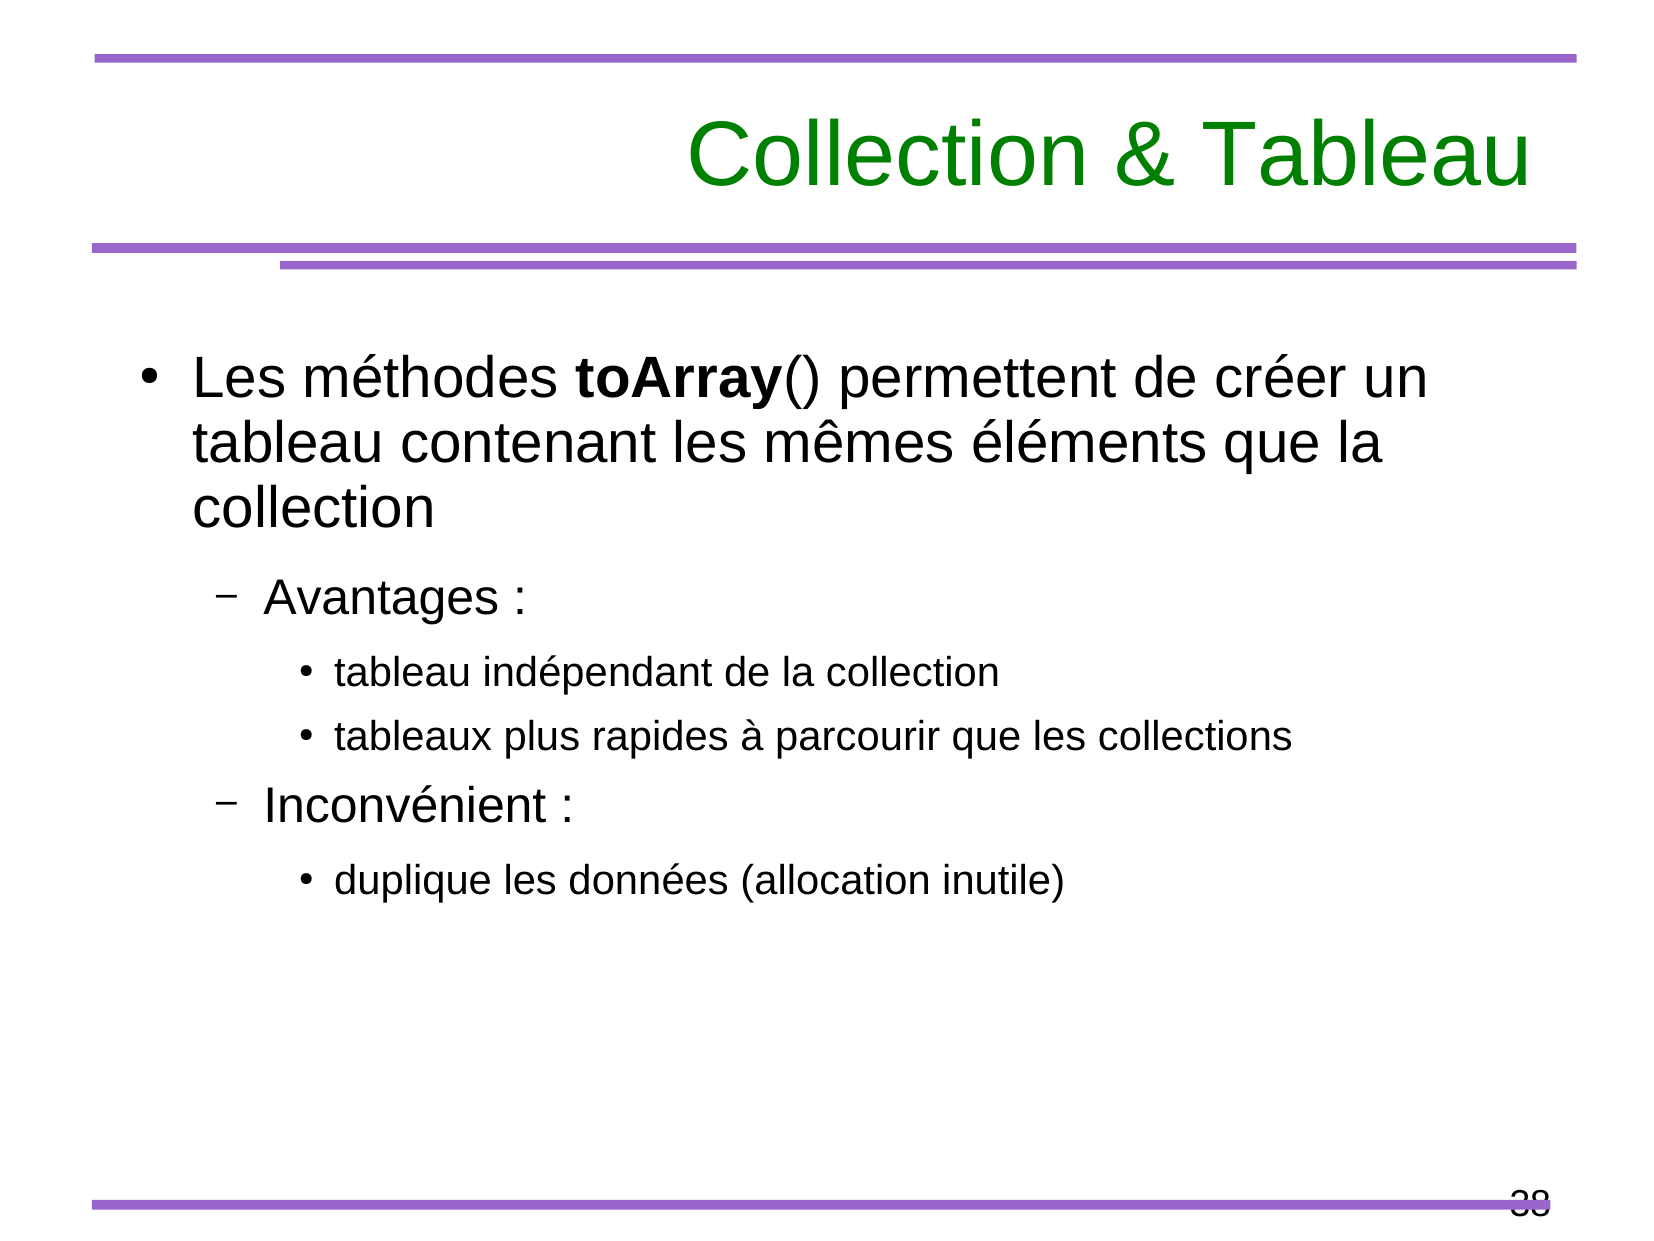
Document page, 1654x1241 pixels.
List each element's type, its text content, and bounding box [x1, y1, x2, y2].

list Les méthodes toArray() permettent de créer un tableau contenant les mêmes éléments que la collection Avantages : tableau indépendant de la collection tableaux plus rapides à parcourir que les collections Inconvénient : duplique les données (allocation inutile) [121, 344, 1534, 1127]
title Collection & Tableau [121, 49, 1534, 257]
